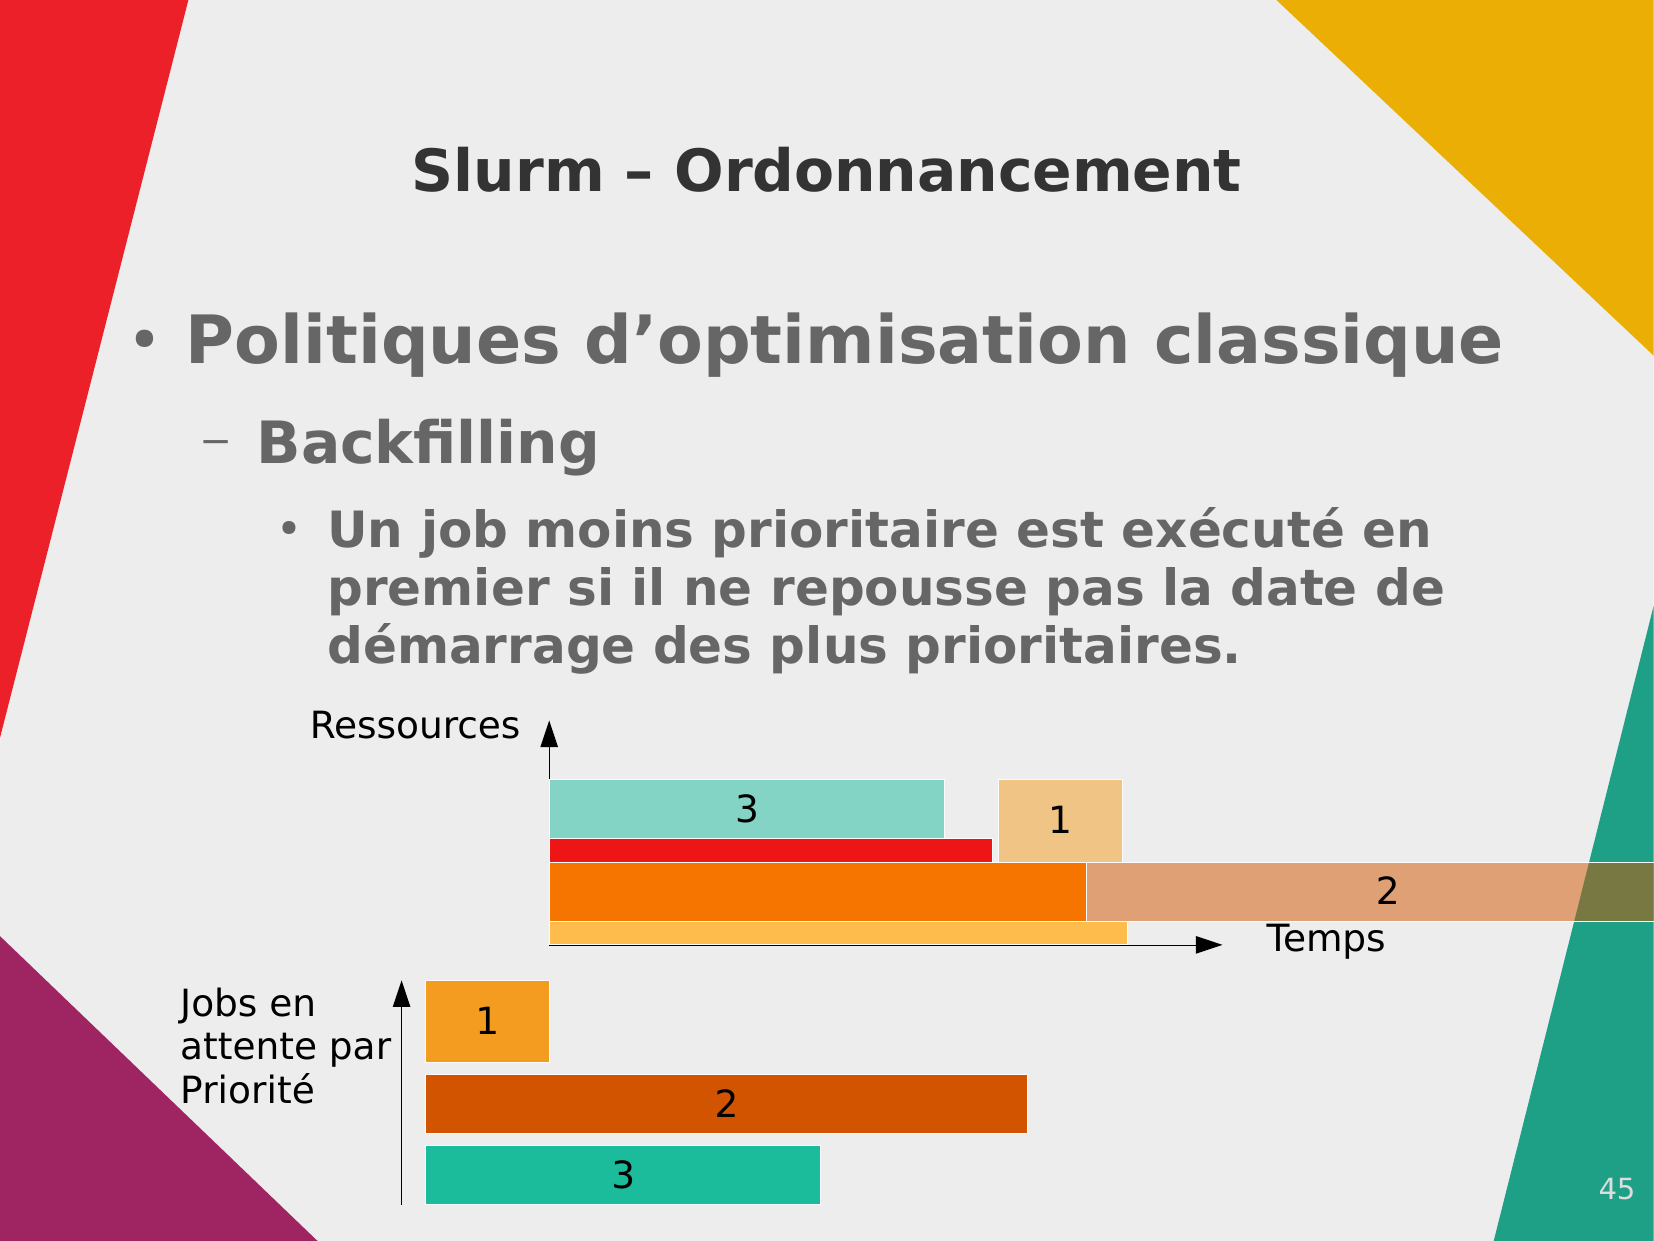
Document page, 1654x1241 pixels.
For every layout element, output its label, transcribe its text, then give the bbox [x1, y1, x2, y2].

text_box 2 [425, 1074, 1028, 1134]
text_box [549, 838, 1128, 945]
text_box 3 [425, 1145, 821, 1205]
text_box 1 [998, 779, 1123, 863]
text_box 2 [1086, 862, 1654, 922]
text_box Jobs en attente par Priorité [165, 974, 414, 1140]
list Politiques d’optimisation classique Backfilling Un job moins prioritaire est exécuté en premier si il ne repousse pas la date de démarrage des plus prioritaires. [114, 302, 1539, 1217]
text_box 1 [425, 980, 550, 1063]
text_box 3 [549, 779, 945, 839]
text_box Ressources [295, 696, 591, 756]
text_box Temps [1251, 922, 1430, 968]
title Slurm – Ordonnancement [114, 73, 1539, 271]
